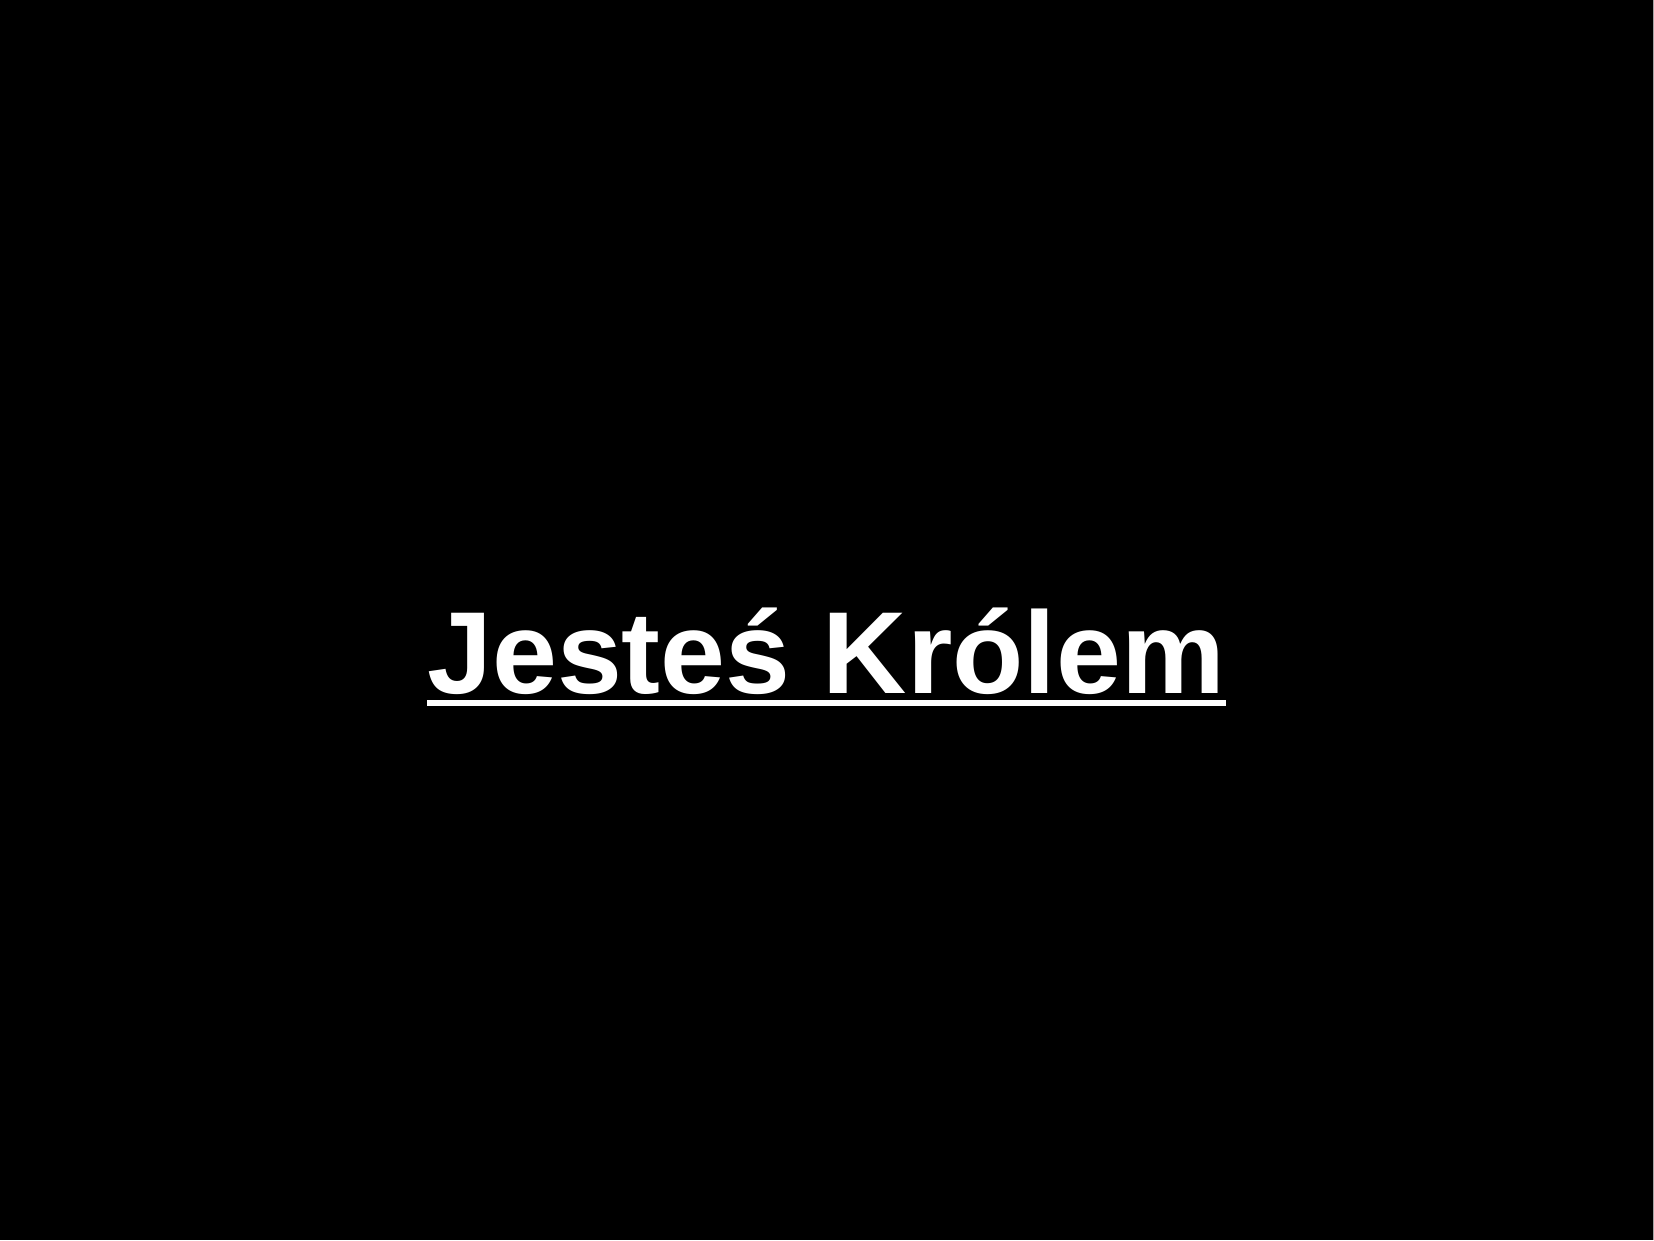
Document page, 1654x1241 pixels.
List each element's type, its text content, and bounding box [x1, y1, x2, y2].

subtitle Jesteś Królem [0, 0, 1654, 1241]
